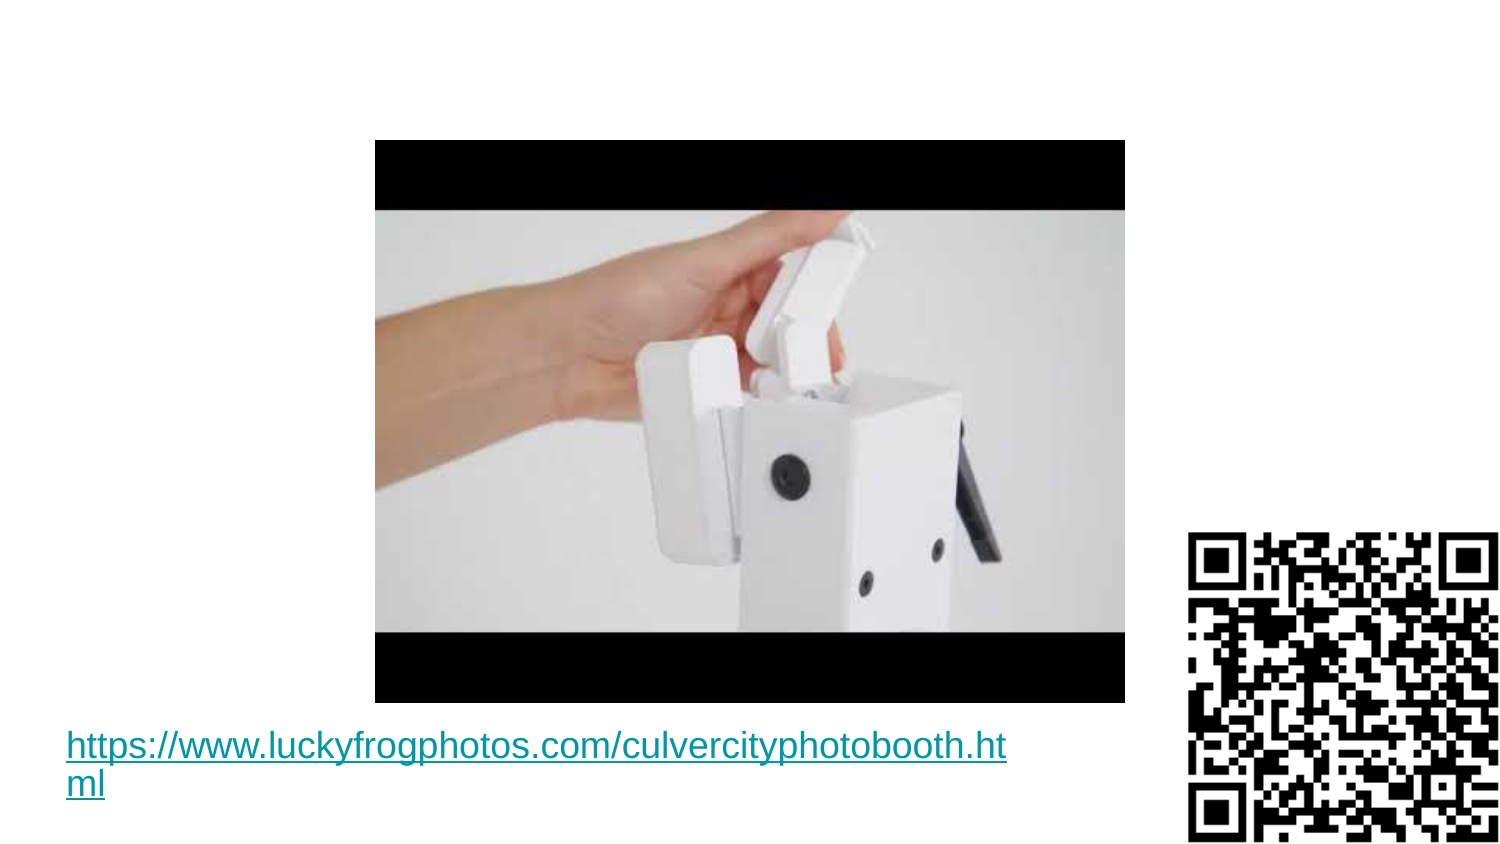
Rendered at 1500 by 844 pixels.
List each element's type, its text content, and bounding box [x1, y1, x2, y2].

picture [1187, 531, 1500, 844]
picture [375, 140, 1125, 704]
list https://www.luckyfrogphotos.com/culvercityphotobooth.html [51, 694, 1036, 794]
